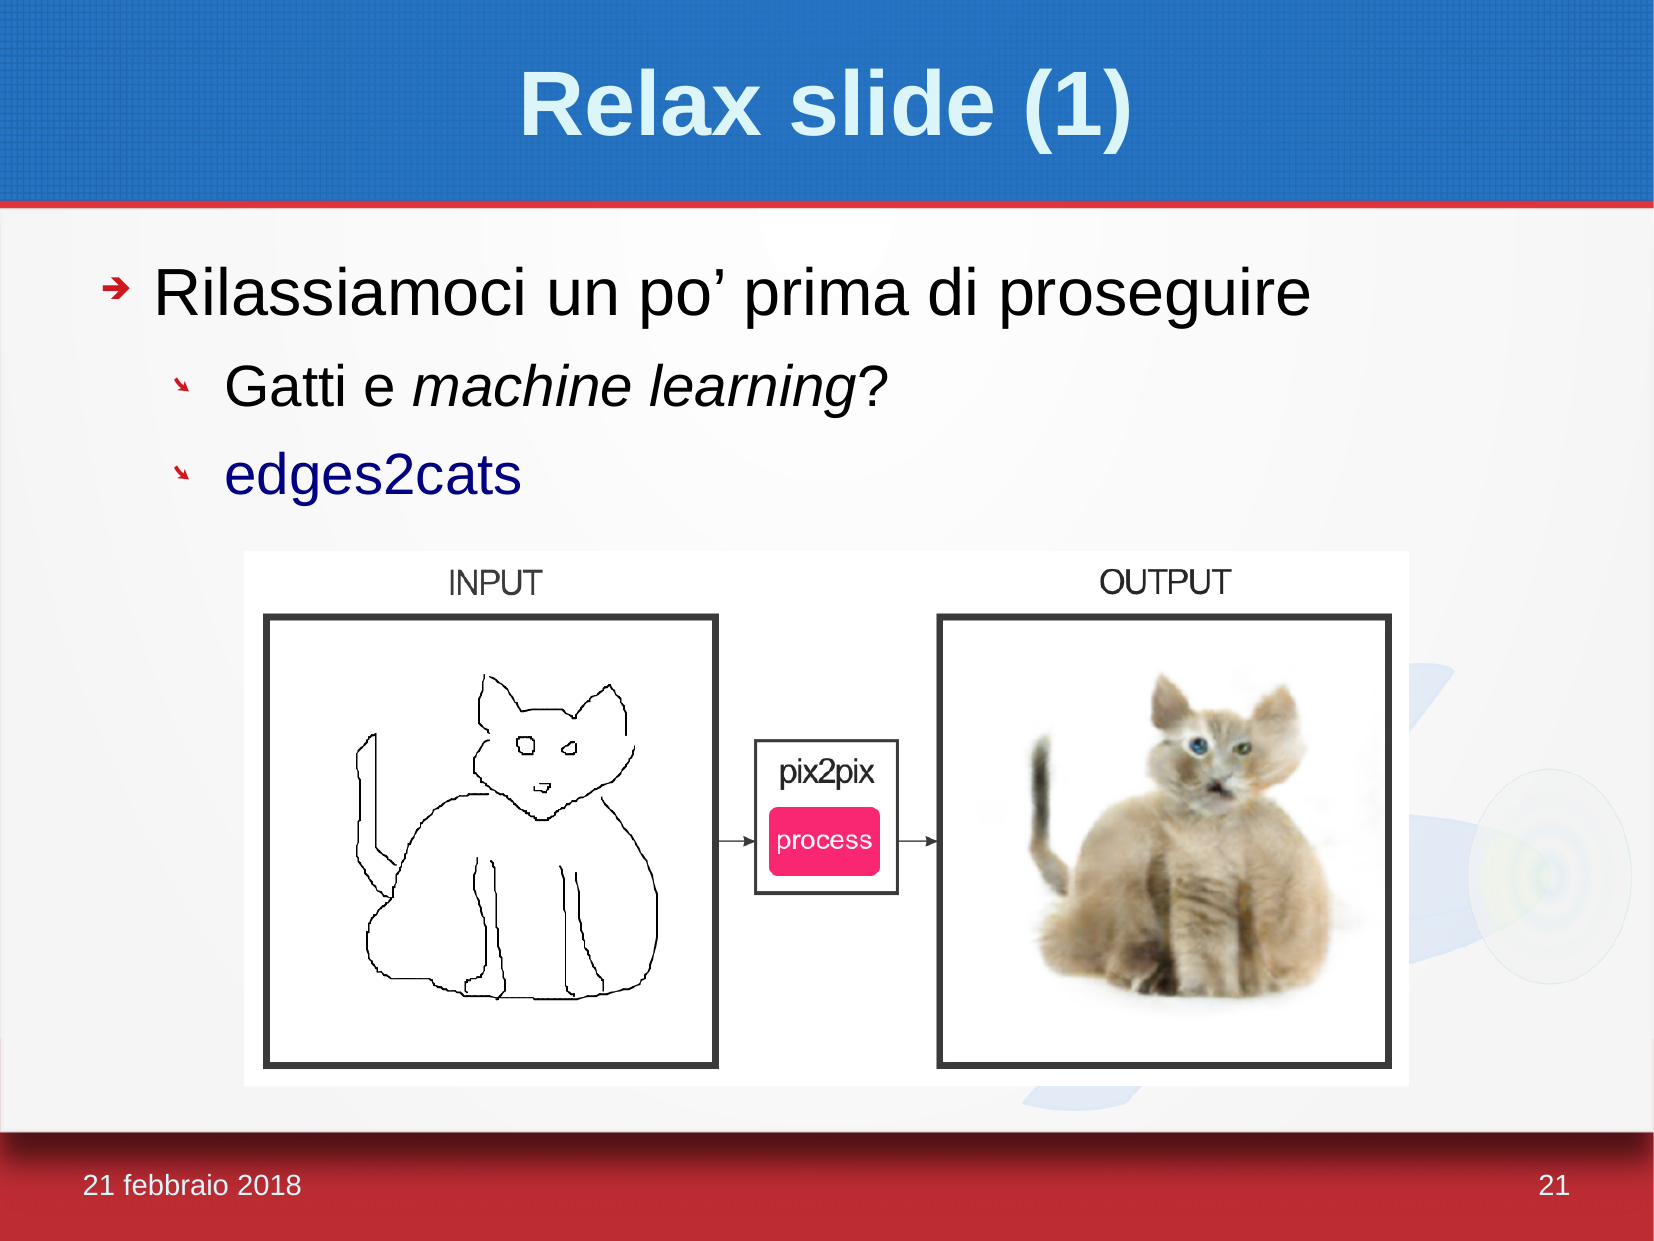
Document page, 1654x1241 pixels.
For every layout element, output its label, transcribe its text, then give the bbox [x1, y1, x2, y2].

title Relax slide (1) [82, 20, 1571, 186]
list Rilassiamoci un po’ prima di proseguire Gatti e machine learning? edges2cats [82, 255, 1571, 1081]
picture [0, 0, 1654, 1241]
